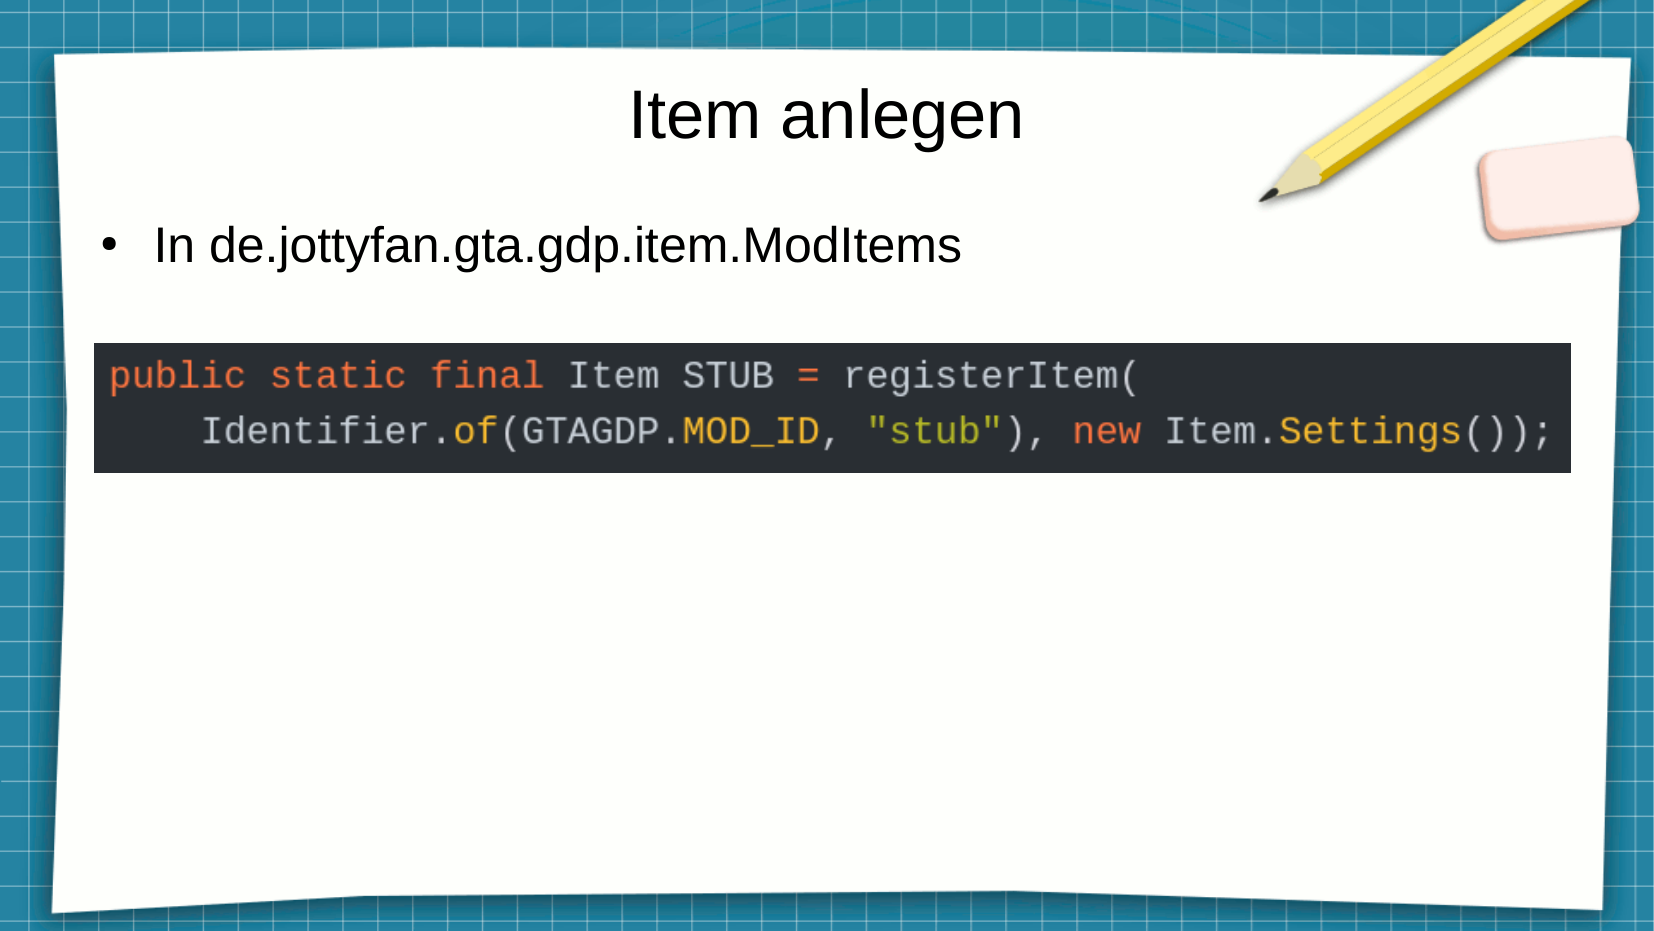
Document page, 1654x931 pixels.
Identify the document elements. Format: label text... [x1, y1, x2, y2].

list In de.jottyfan.gta.gdp.item.ModItems [82, 217, 1571, 758]
picture [0, 0, 1654, 931]
title Item anlegen [82, 37, 1571, 193]
